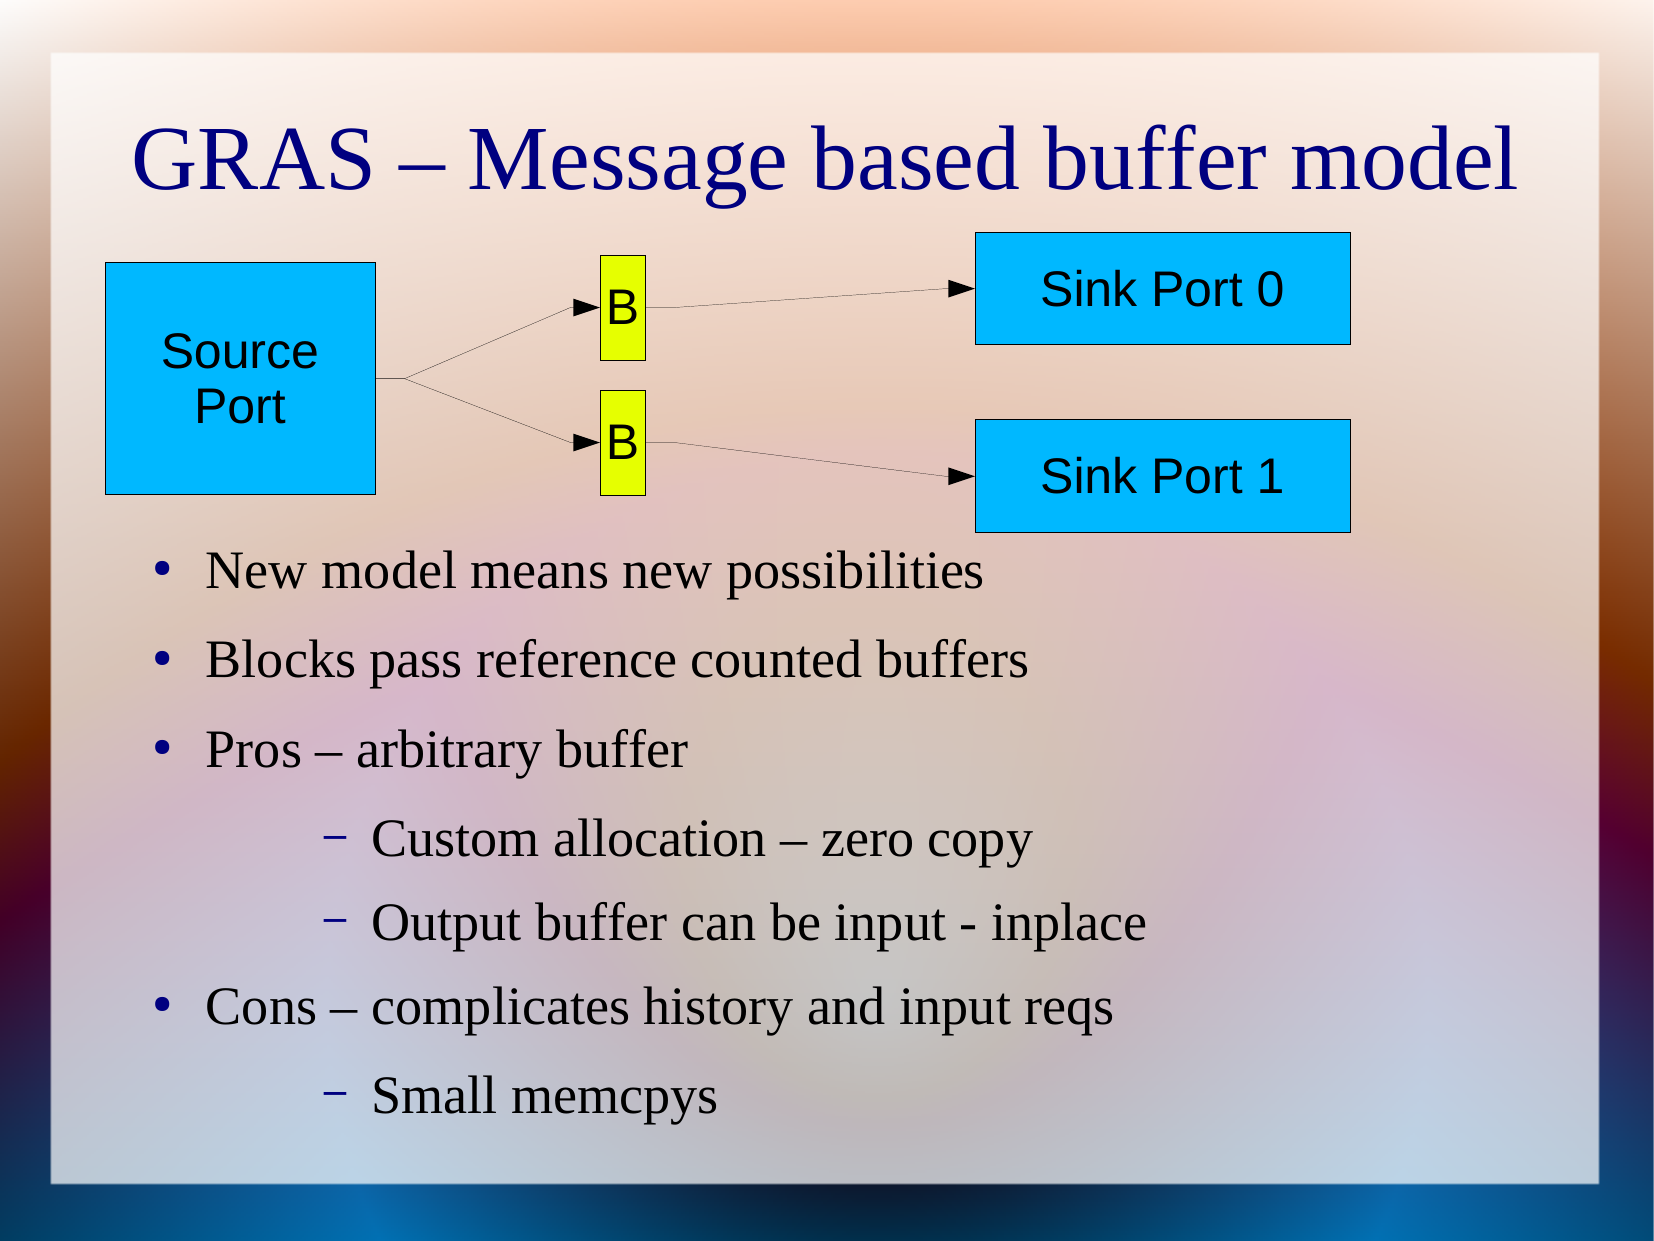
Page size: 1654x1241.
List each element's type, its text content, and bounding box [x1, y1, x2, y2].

text_box Sink Port 1 [975, 419, 1351, 533]
text_box B [600, 390, 646, 496]
title GRAS – Message based buffer model [82, 55, 1571, 263]
text_box Sink Port 0 [975, 232, 1351, 345]
text_box B [600, 255, 646, 361]
picture [0, 0, 1654, 1241]
text_box Source Port [105, 262, 376, 495]
list New model means new possibilities Blocks pass reference counted buffers Pros – arbitrary buffer Custom allocation – zero copy Output buffer can be input - inplace Cons – complicates history and input reqs Small memcpys [135, 540, 1501, 1126]
